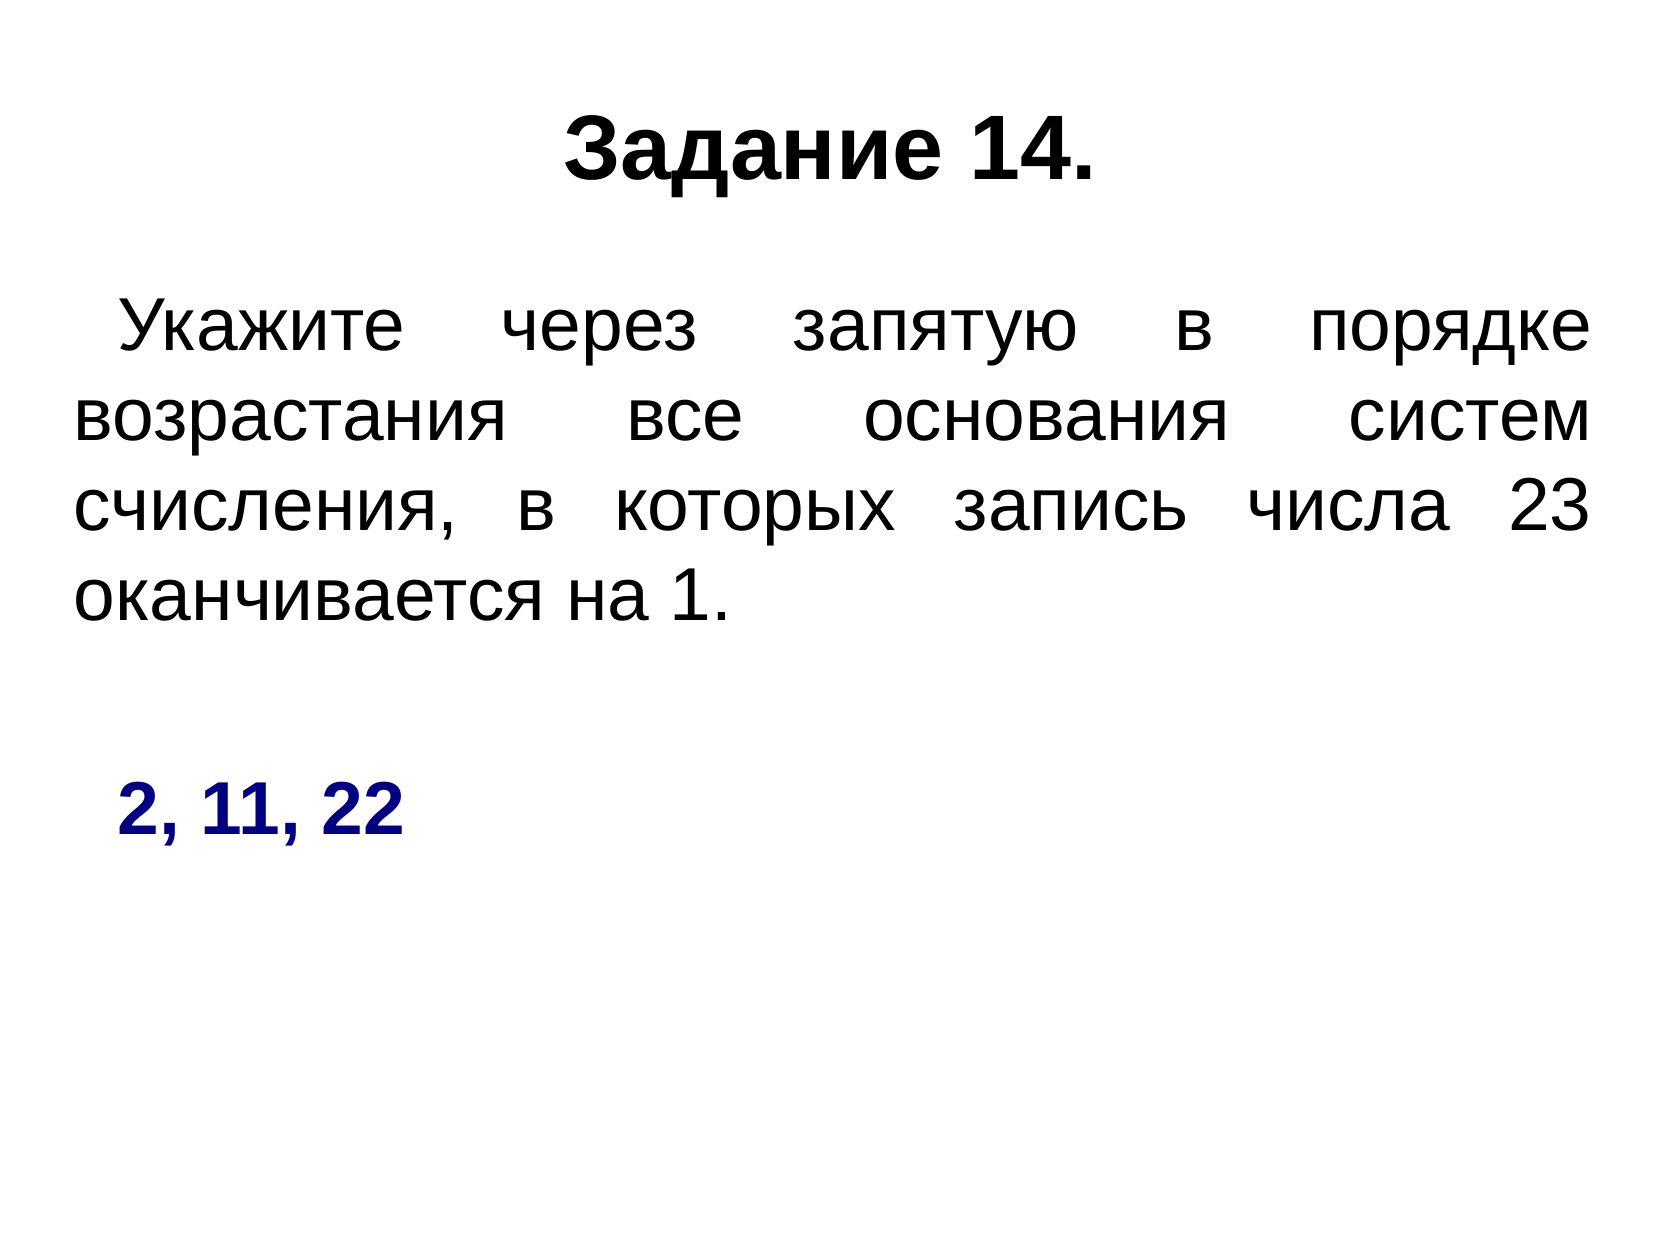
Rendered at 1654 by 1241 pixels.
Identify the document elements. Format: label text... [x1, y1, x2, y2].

title Задание 14. [82, 68, 1571, 268]
text_box Укажите через запятую в порядке возрастания все основания систем счисления, в которых запись числа 23 оканчивается на 1. 2, 11, 22 [58, 268, 1609, 1194]
